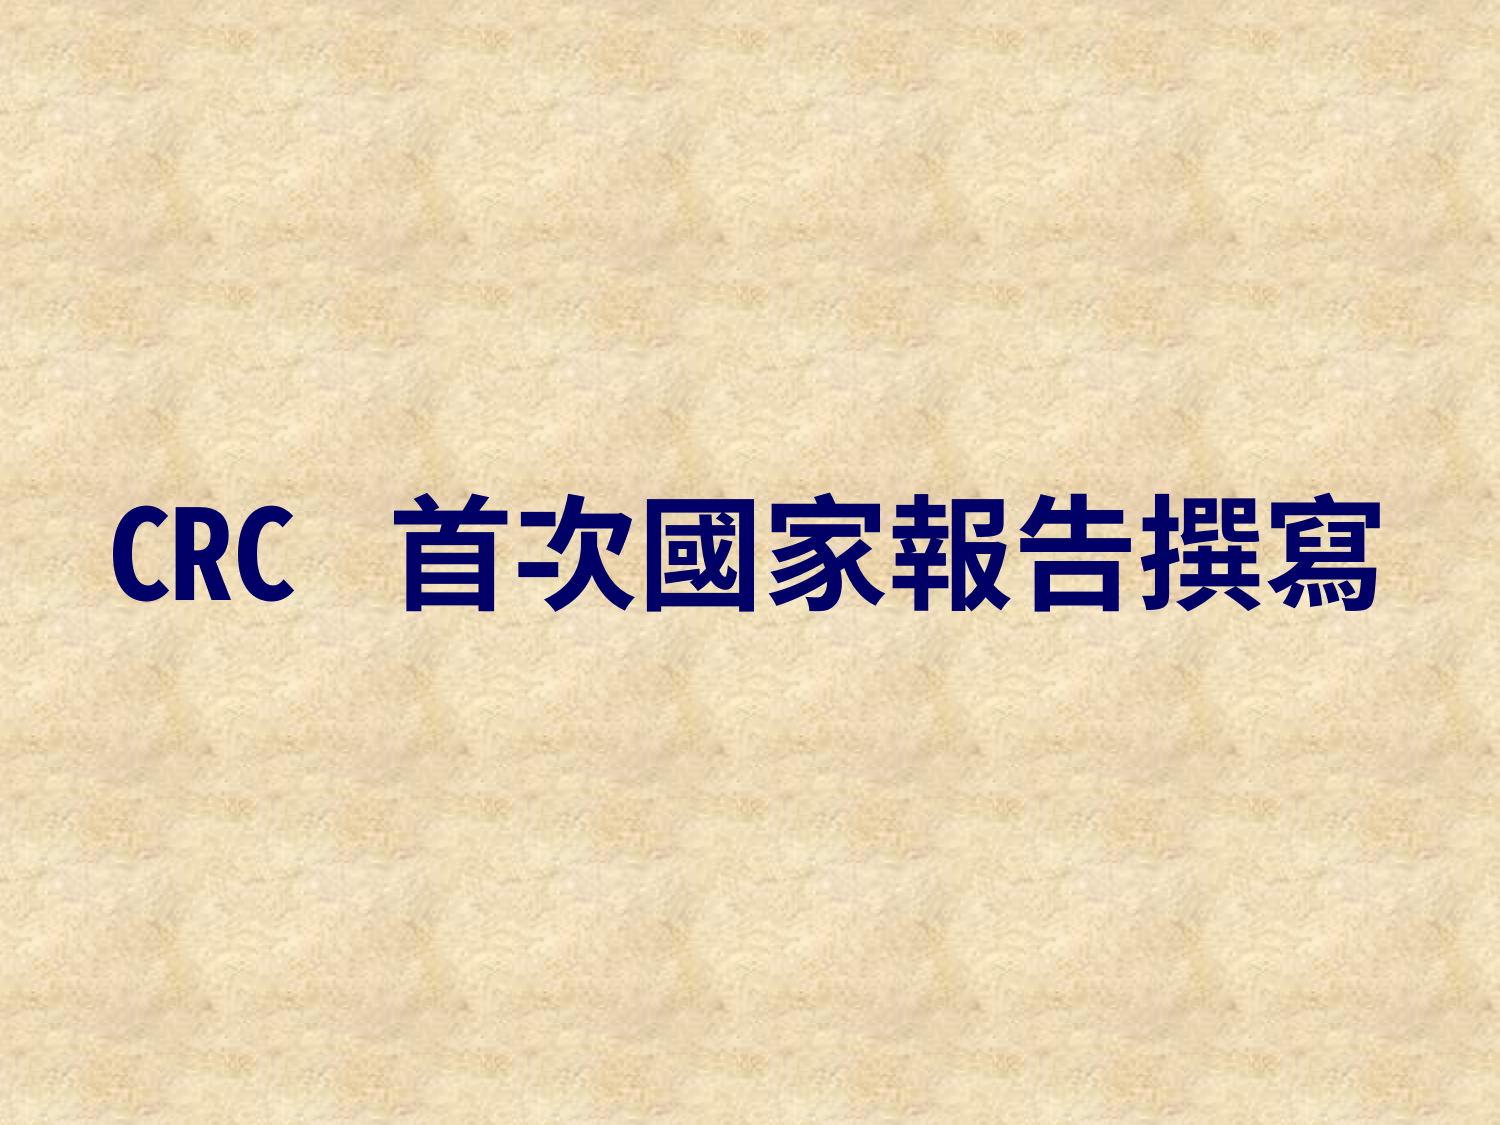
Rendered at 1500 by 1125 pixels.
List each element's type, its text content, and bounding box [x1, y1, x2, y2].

picture [0, 0, 1500, 1125]
title CRC 首次國家報告撰寫 [73, 85, 1423, 783]
